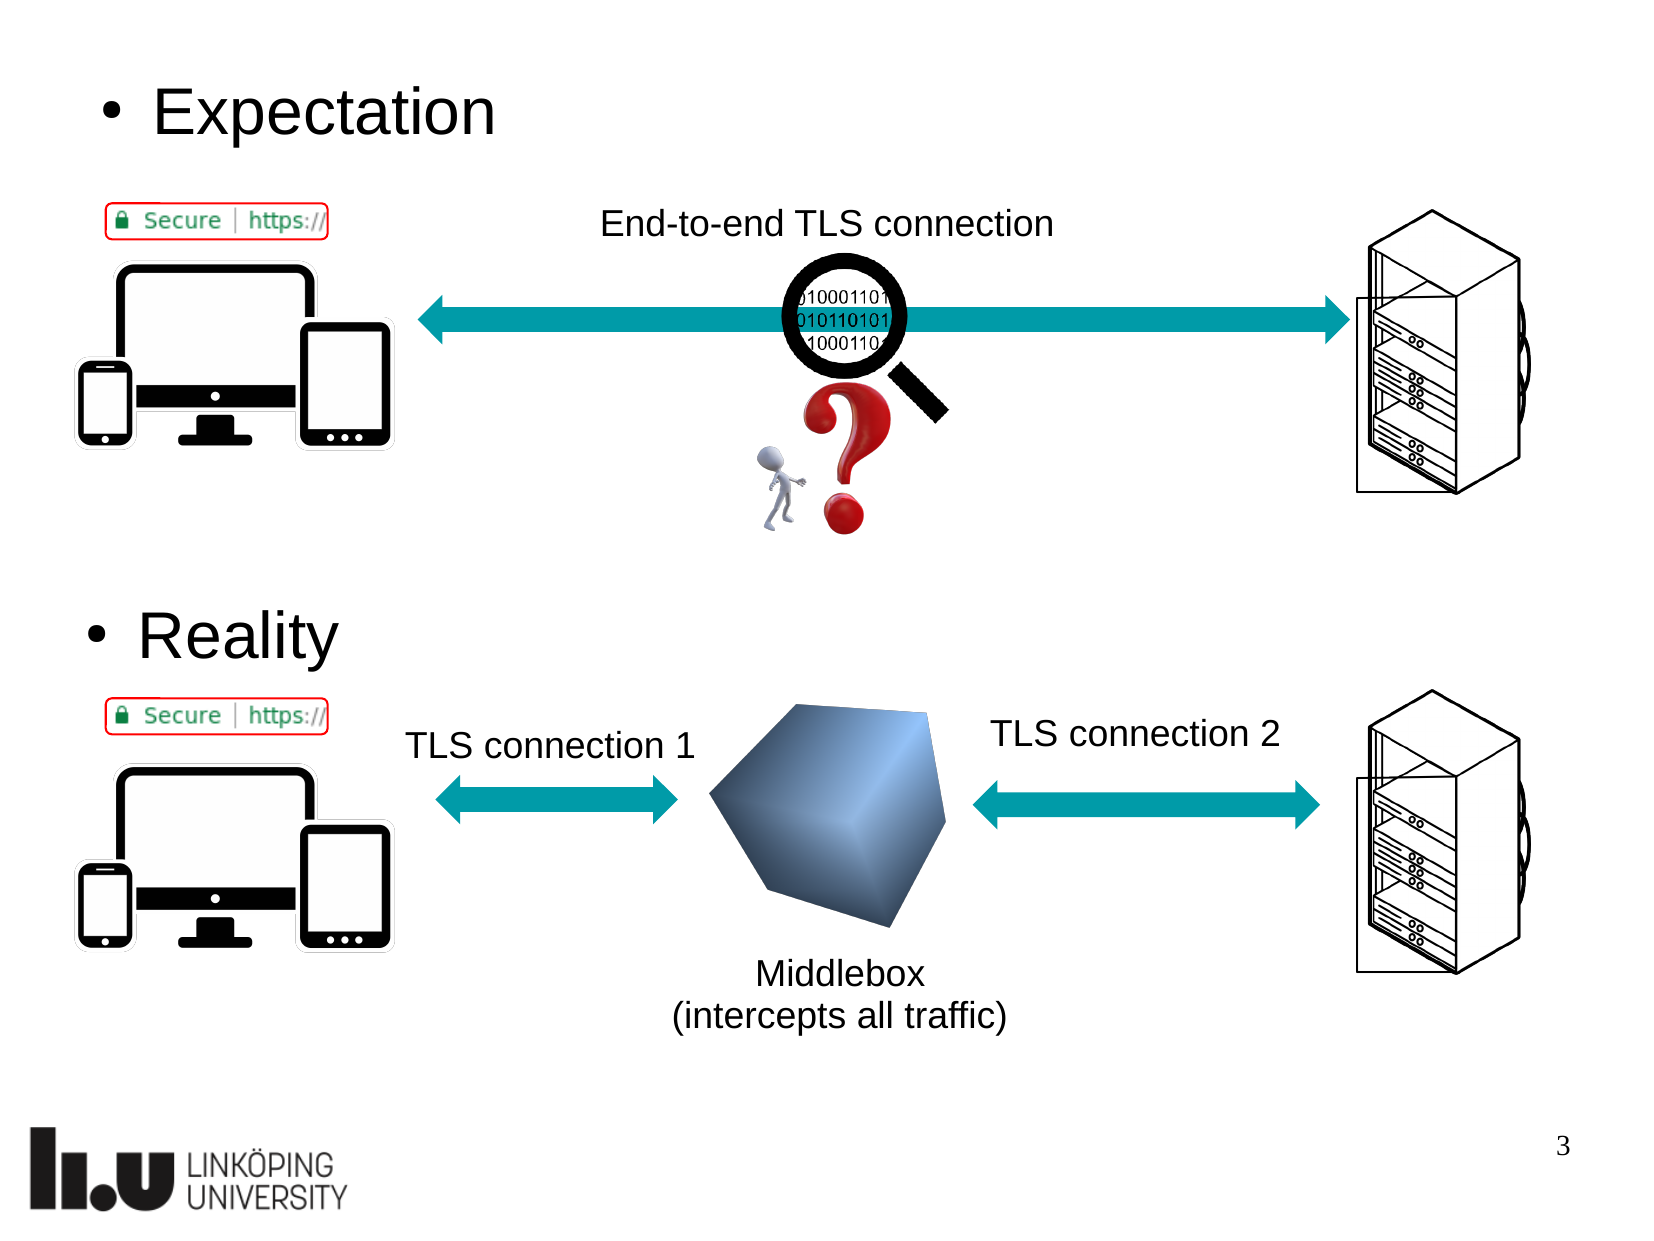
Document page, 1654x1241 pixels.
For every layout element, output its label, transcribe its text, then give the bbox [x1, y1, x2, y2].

picture [5, 96, 418, 1235]
list Expectation [82, 75, 1411, 150]
picture [1356, 209, 1531, 495]
picture [719, 378, 964, 540]
text_box [972, 780, 1321, 830]
text_box Middlebox (intercepts all traffic) [555, 945, 1126, 1128]
text_box [1276, 294, 1351, 345]
text_box TLS connection 2 [975, 705, 1351, 888]
text_box End-to-end TLS connection [585, 195, 1276, 378]
picture [1356, 689, 1531, 975]
list Reality [67, 599, 1396, 674]
text_box TLS connection 1 [390, 717, 766, 901]
text_box [417, 294, 585, 345]
